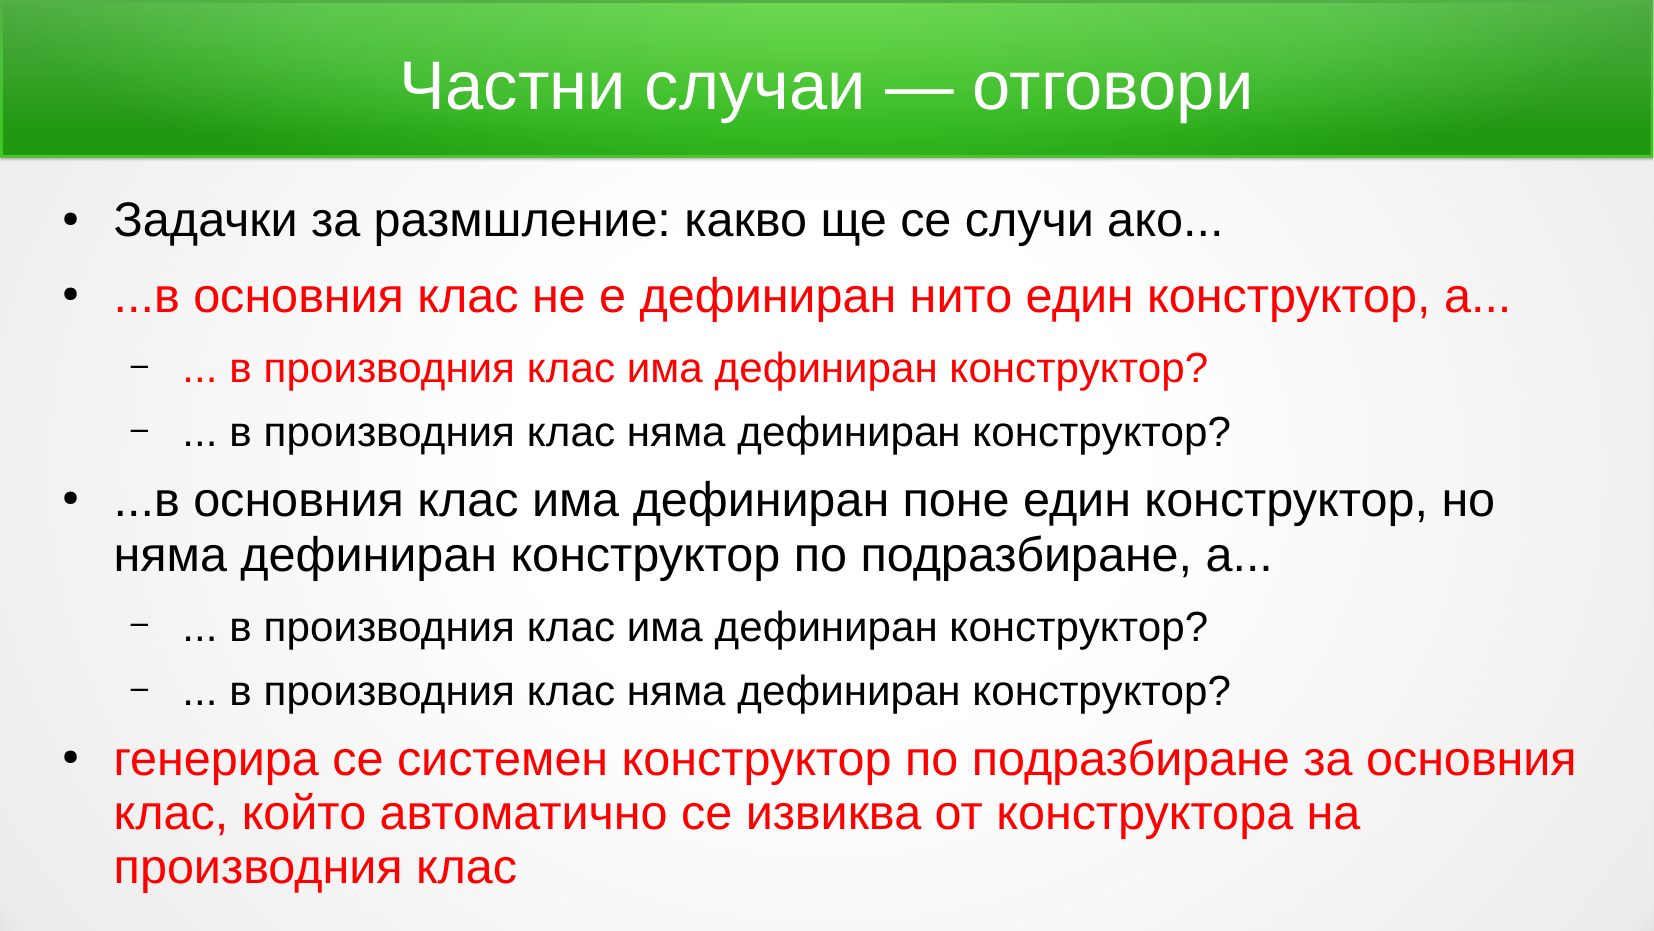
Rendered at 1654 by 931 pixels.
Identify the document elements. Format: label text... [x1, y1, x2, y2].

title Частни случаи — отговори [82, 37, 1571, 135]
list Задачки за размшление: какво ще се случи ако... ...в основния клас не е дефиниран нито един конструктор, а... ... в производния клас има дефиниран конструктор? ... в производния клас няма дефиниран конструктор? ...в основния клас има дефиниран поне един конструктор, но няма дефиниран конструктор по подразбиране, а... ... в производния клас има дефиниран конструктор? ... в производния клас няма дефиниран конструктор? генерира се системен конструктор по подразбиране за основния клас, който автоматично се извиква от конструктора на производния клас [44, 192, 1619, 898]
